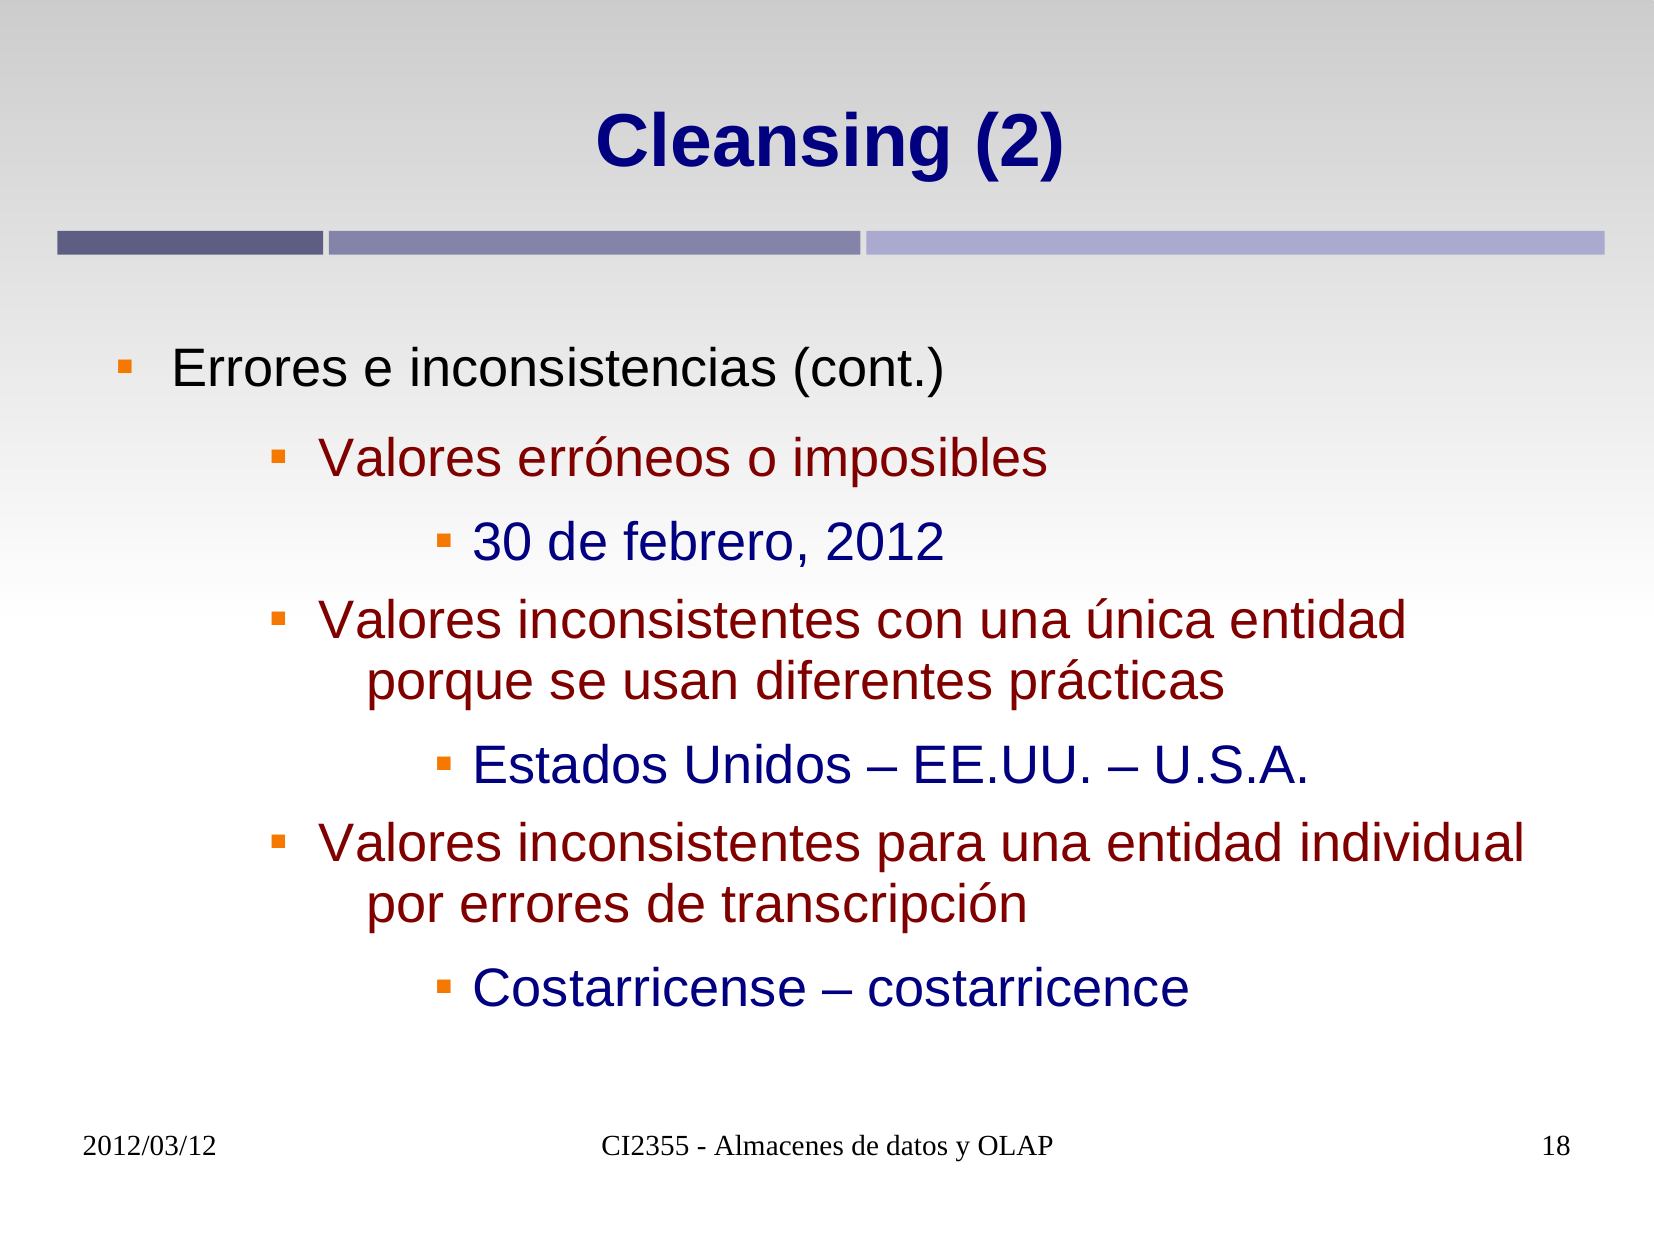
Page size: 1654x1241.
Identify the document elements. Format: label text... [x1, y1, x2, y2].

list Errores e inconsistencias (cont.) Valores erróneos o imposibles 30 de febrero, 2012 Valores inconsistentes con una única entidad porque se usan diferentes prácticas Estados Unidos – EE.UU. – U.S.A. Valores inconsistentes para una entidad individual por errores de transcripción Costarricense – costarricence [82, 337, 1571, 1109]
title Cleansing (2) [86, 55, 1576, 226]
